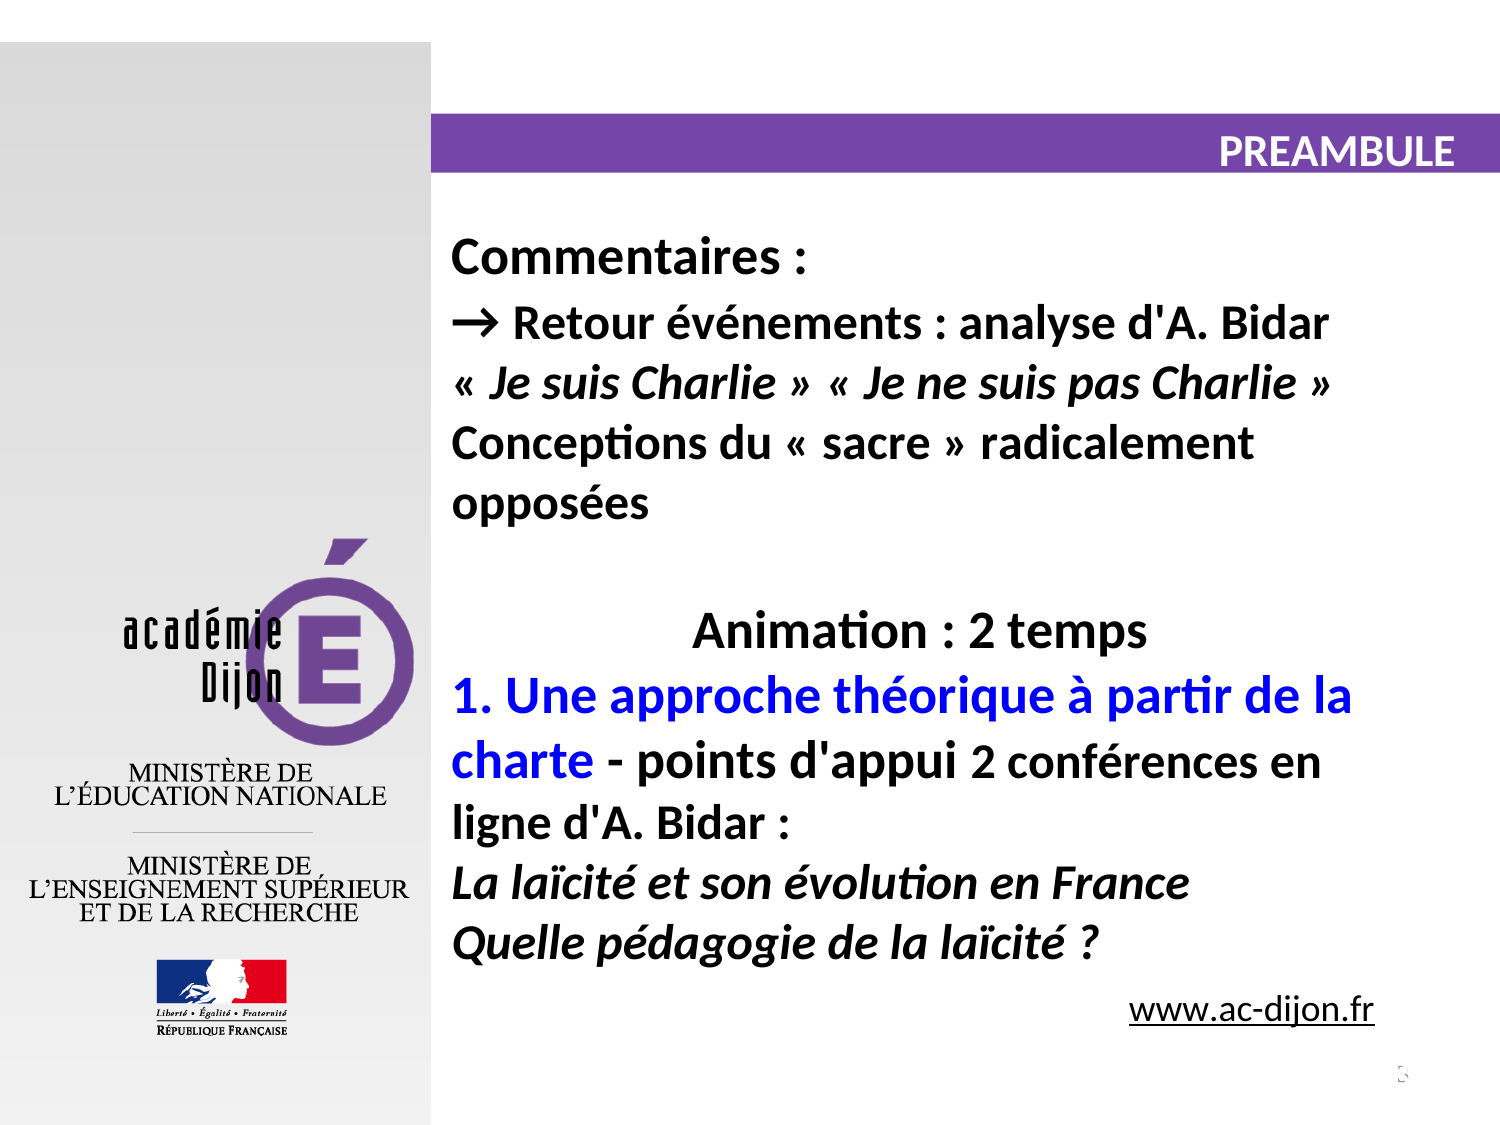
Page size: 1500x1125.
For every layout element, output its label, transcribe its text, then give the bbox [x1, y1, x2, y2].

text_box PREAMBULE [596, 113, 1471, 173]
picture [29, 538, 414, 1036]
text_box Commentaires : → Retour événements : analyse d'A. Bidar « Je suis Charlie » « Je ne suis pas Charlie » Conceptions du « sacre » radicalement opposées Animation : 2 temps 1. Une approche théorique à partir de la charte - points d'appui 2 conférences en ligne d'A. Bidar : La laïcité et son évolution en France Quelle pédagogie de la laïcité ? [436, 212, 1406, 562]
text_box <numéro> [1074, 1042, 1425, 1103]
